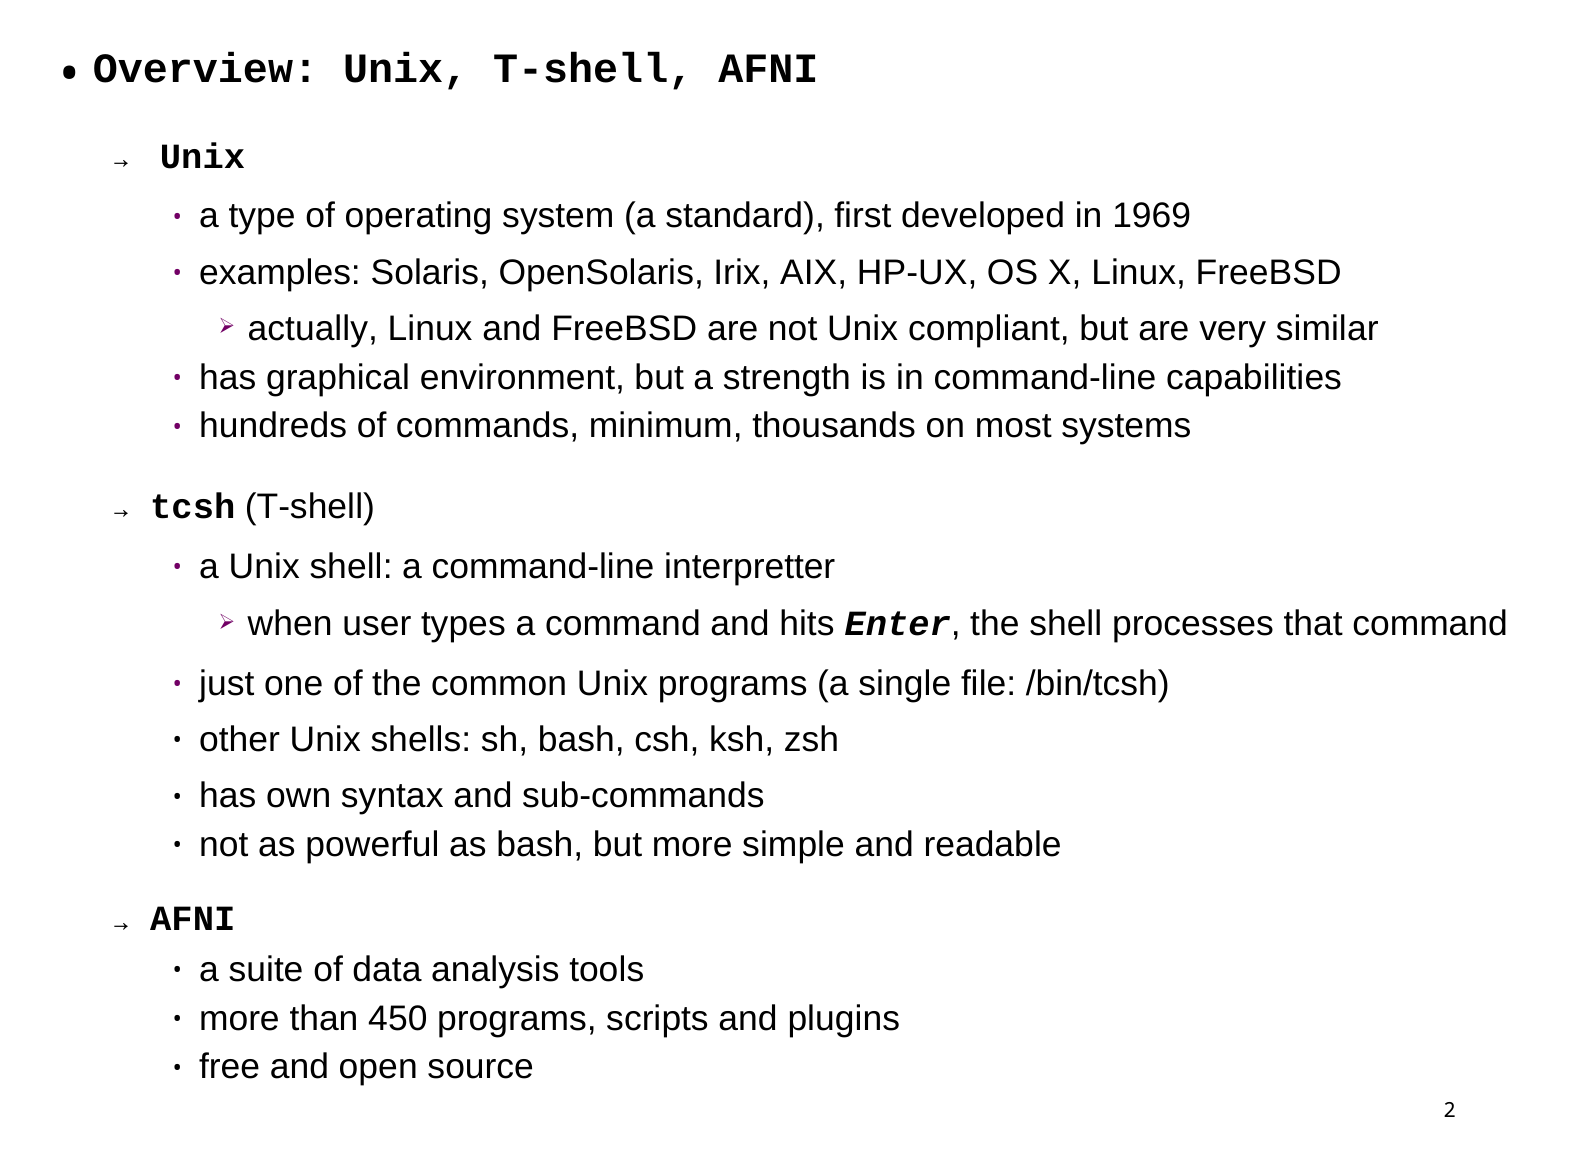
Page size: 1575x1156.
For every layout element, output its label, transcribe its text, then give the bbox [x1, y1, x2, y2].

list Overview: Unix, T-shell, AFNI Unix a type of operating system (a standard), first developed in 1969 examples: Solaris, OpenSolaris, Irix, AIX, HP-UX, OS X, Linux, FreeBSD actually, Linux and FreeBSD are not Unix compliant, but are very similar has graphical environment, but a strength is in command-line capabilities hundreds of commands, minimum, thousands on most systems tcsh (T-shell) a Unix shell: a command-line interpretter when user types a command and hits Enter, the shell processes that command just one of the common Unix programs (a single file: /bin/tcsh) other Unix shells: sh, bash, csh, ksh, zsh has own syntax and sub-commands not as powerful as bash, but more simple and readable AFNI a suite of data analysis tools more than 450 programs, scripts and plugins free and open source [37, 40, 1550, 1156]
